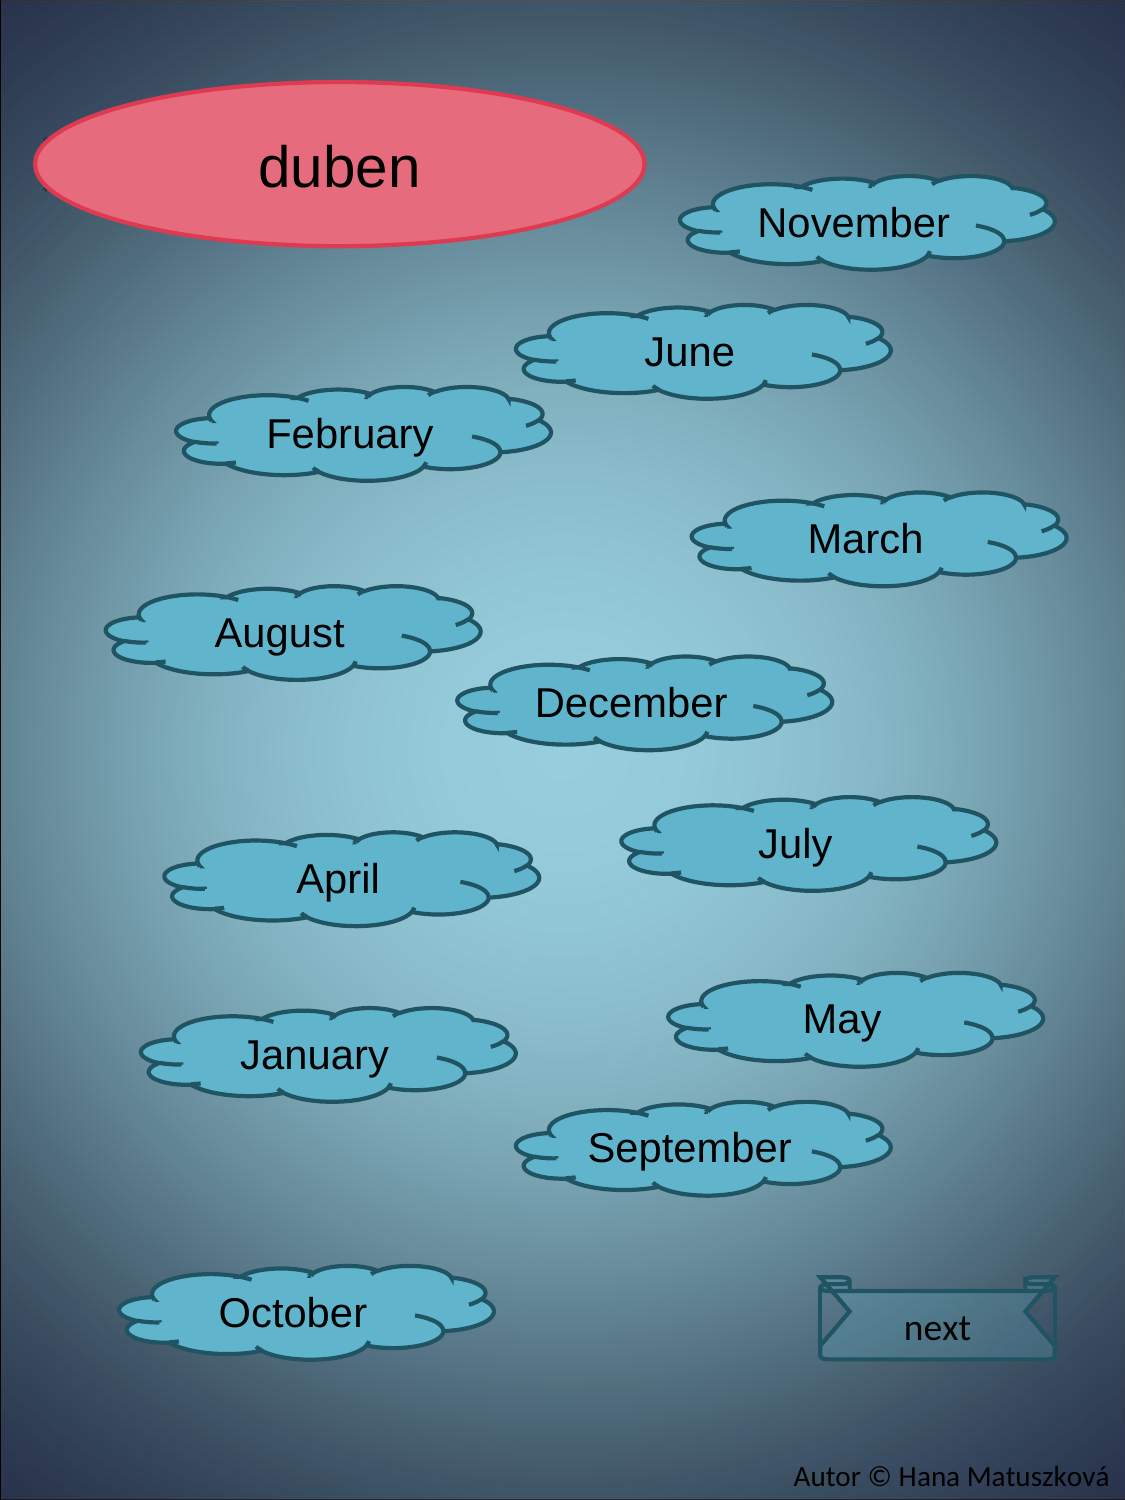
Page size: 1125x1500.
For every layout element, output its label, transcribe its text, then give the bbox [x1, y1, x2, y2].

text_box August [105, 586, 481, 680]
text_box October [119, 1265, 494, 1360]
text_box September [515, 1101, 891, 1196]
text_box November [679, 176, 1055, 270]
text_box next [820, 1277, 1055, 1360]
picture [0, 0, 1125, 1500]
text_box April [164, 832, 540, 927]
text_box December [457, 656, 833, 751]
text_box June [515, 304, 891, 399]
text_box duben [35, 82, 645, 247]
text_box March [691, 492, 1067, 587]
text_box May [668, 972, 1044, 1067]
text_box July [621, 797, 997, 891]
text_box Autor © Hana Matuszková [778, 1449, 1125, 1500]
text_box January [140, 1008, 516, 1102]
text_box February [176, 386, 551, 481]
